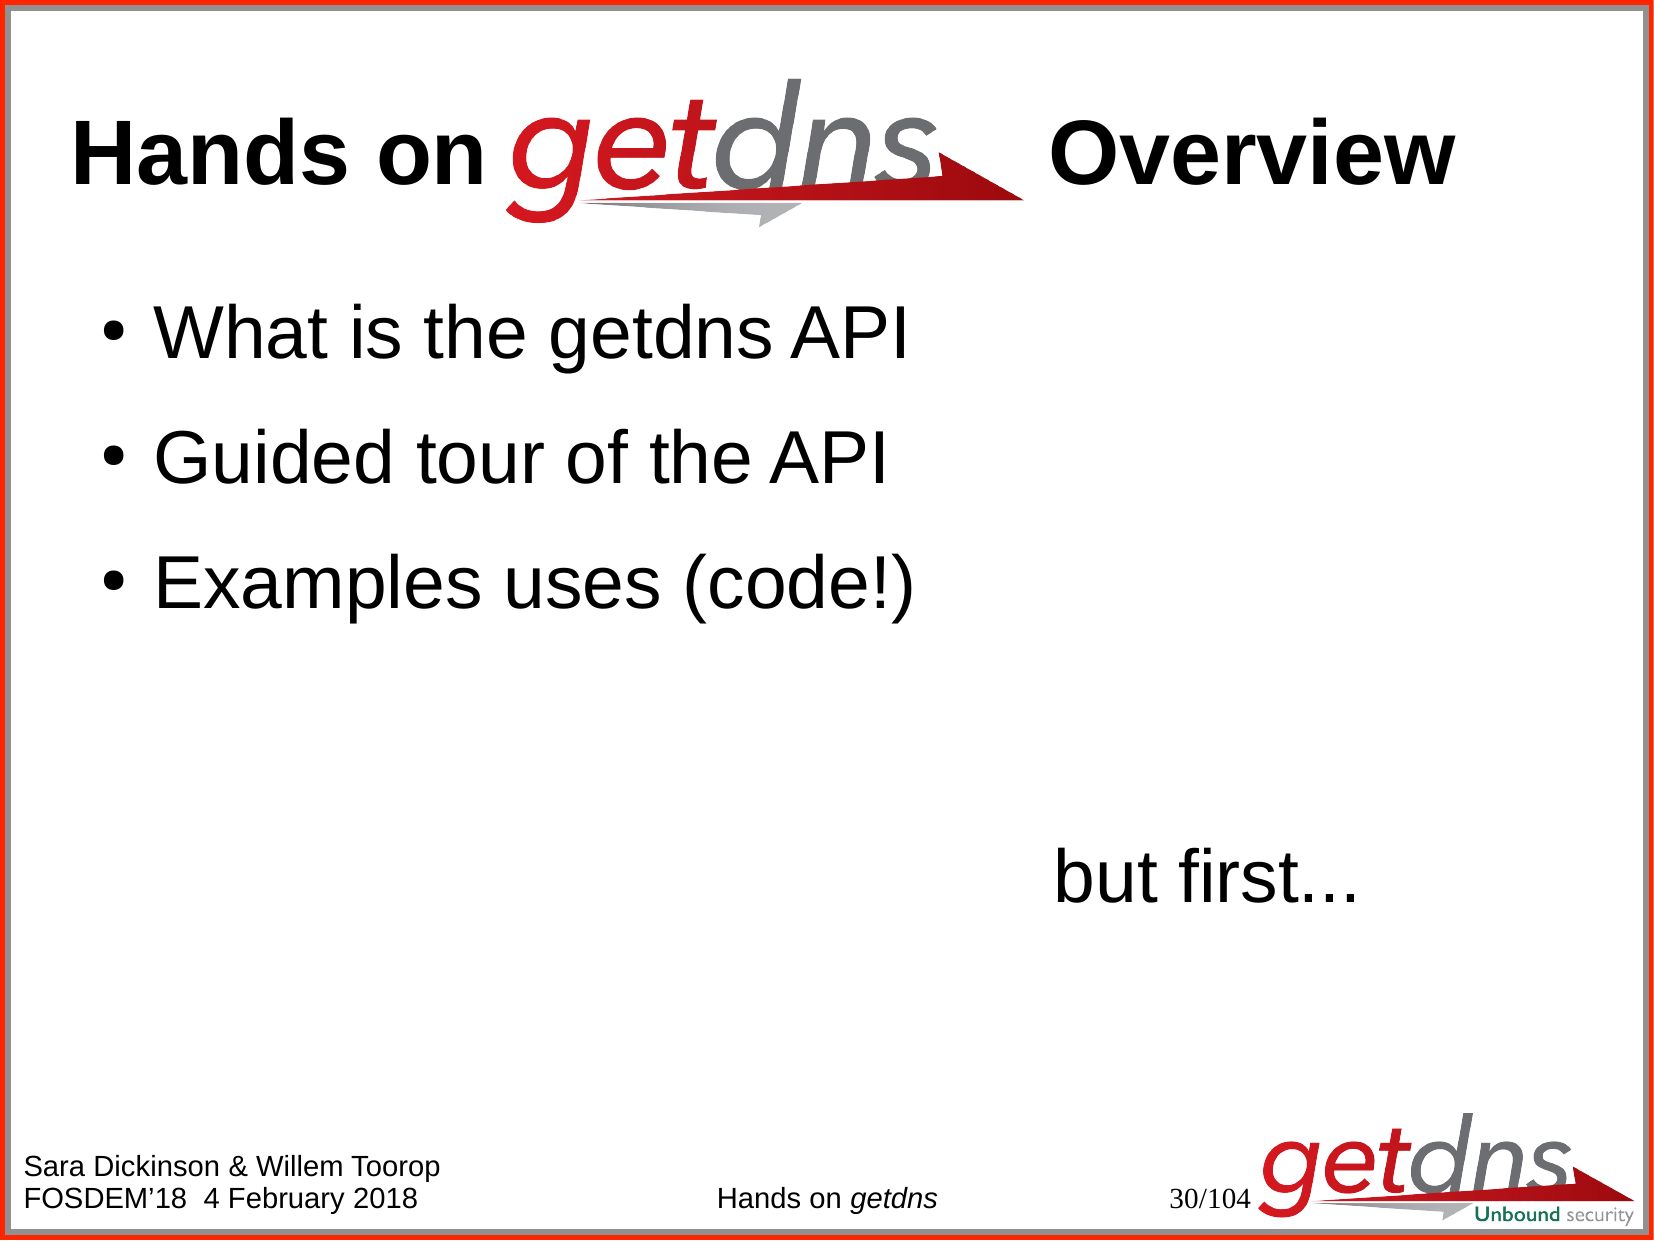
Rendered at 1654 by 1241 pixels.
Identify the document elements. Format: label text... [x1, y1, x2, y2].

title Hands on Overview [70, 49, 1642, 257]
list What is the getdns API Guided tour of the API Examples uses (code!) but first... [82, 290, 1654, 1229]
picture [496, 70, 1034, 243]
